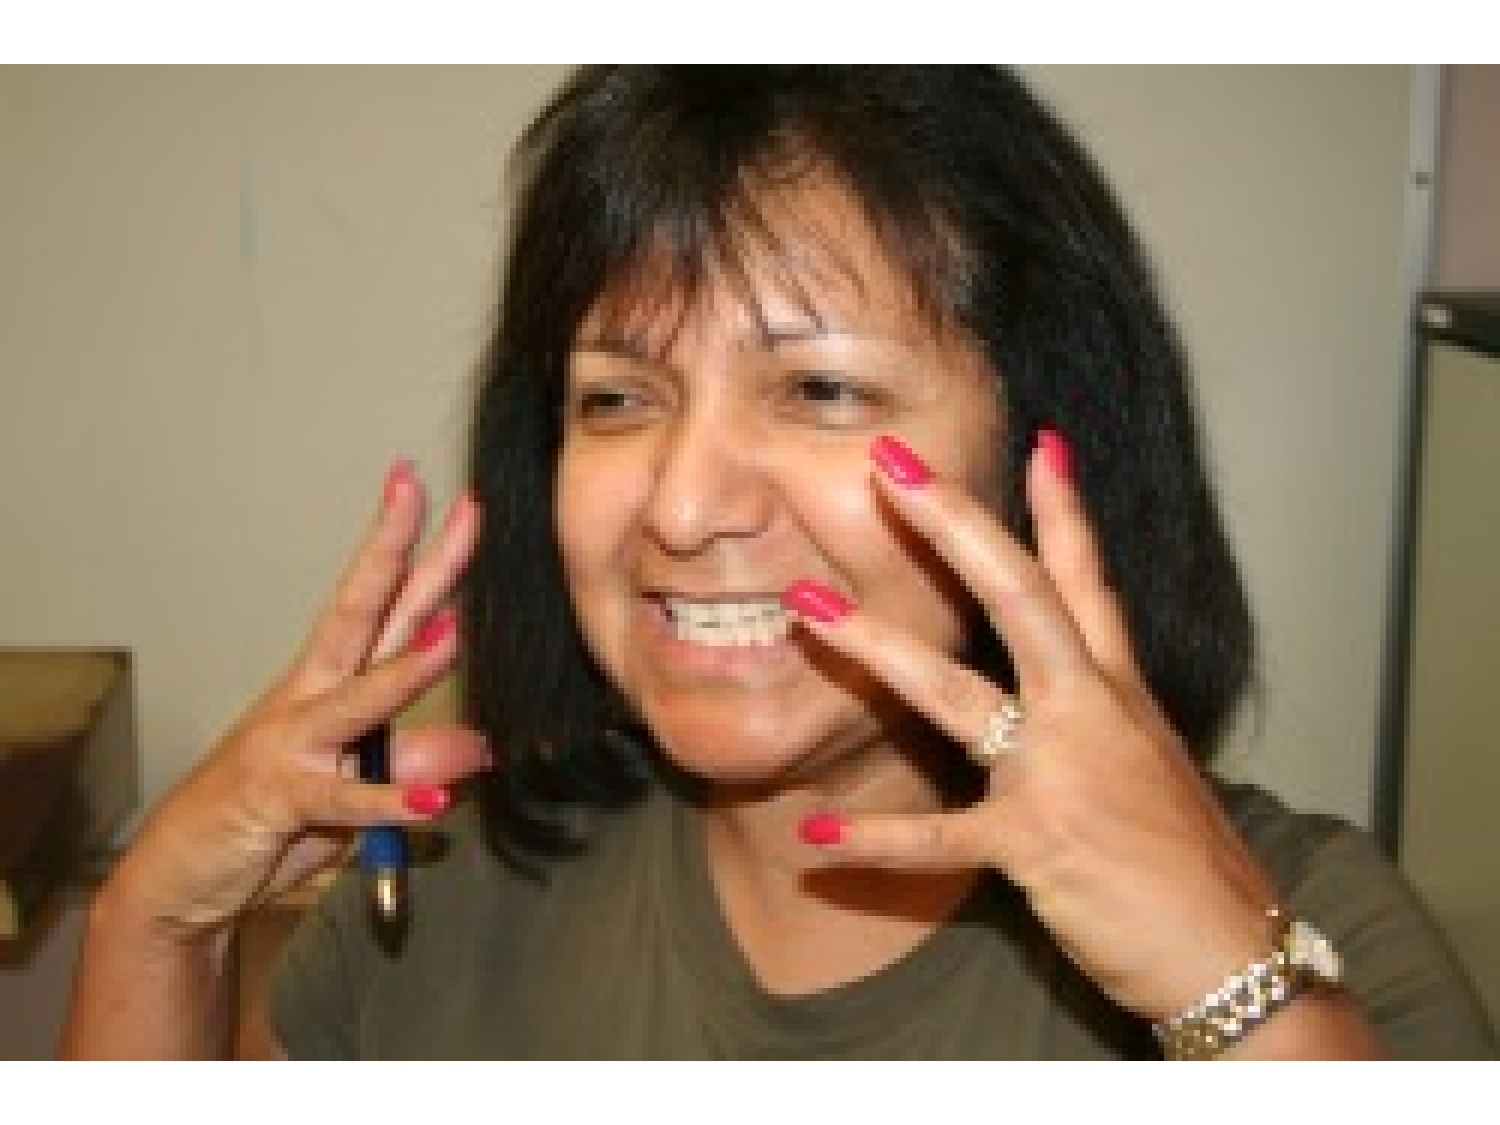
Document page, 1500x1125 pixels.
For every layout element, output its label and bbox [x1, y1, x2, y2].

picture [0, 64, 1500, 1061]
